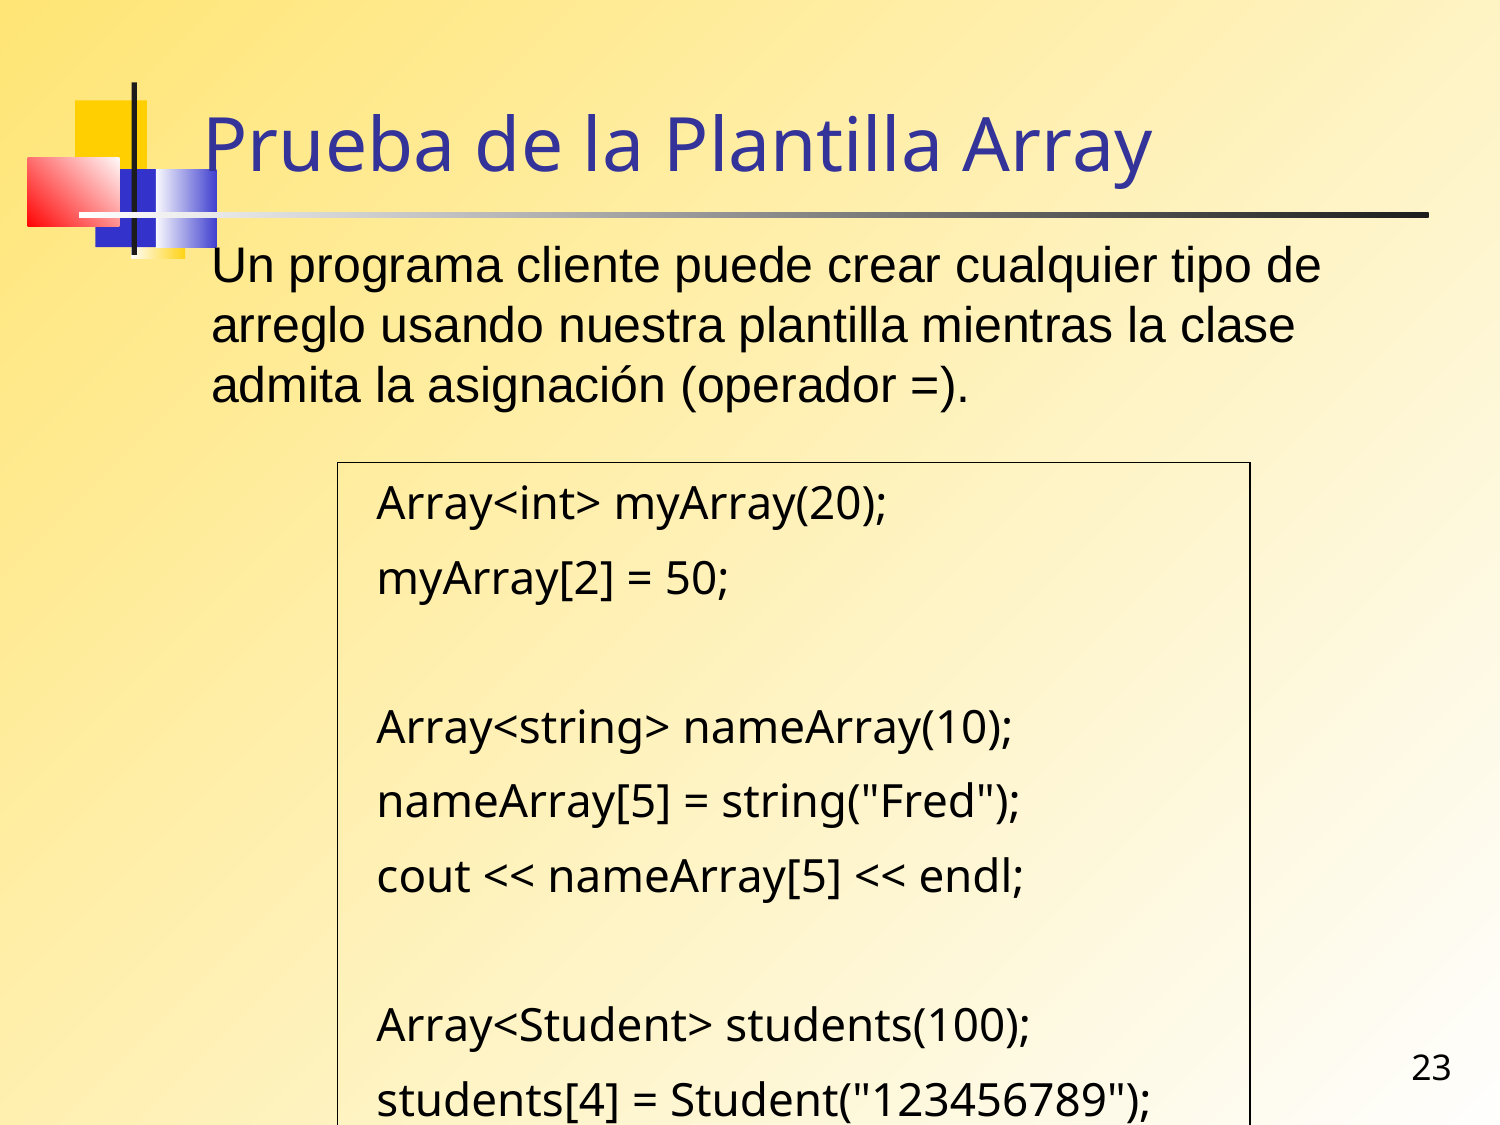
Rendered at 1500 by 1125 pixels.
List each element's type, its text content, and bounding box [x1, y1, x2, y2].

list Array<int> myArray(20); myArray[2] = 50; Array<string> nameArray(10); nameArray[5] = string("Fred"); cout << nameArray[5] << endl; Array<Student> students(100); students[4] = Student("123456789"); [337, 462, 1251, 1088]
title Prueba de la Plantilla Array [187, 37, 1466, 201]
text_box Un programa cliente puede crear cualquier tipo de arreglo usando nuestra plantilla mientras la clase admita la asignación (operador =). [187, 224, 1426, 421]
